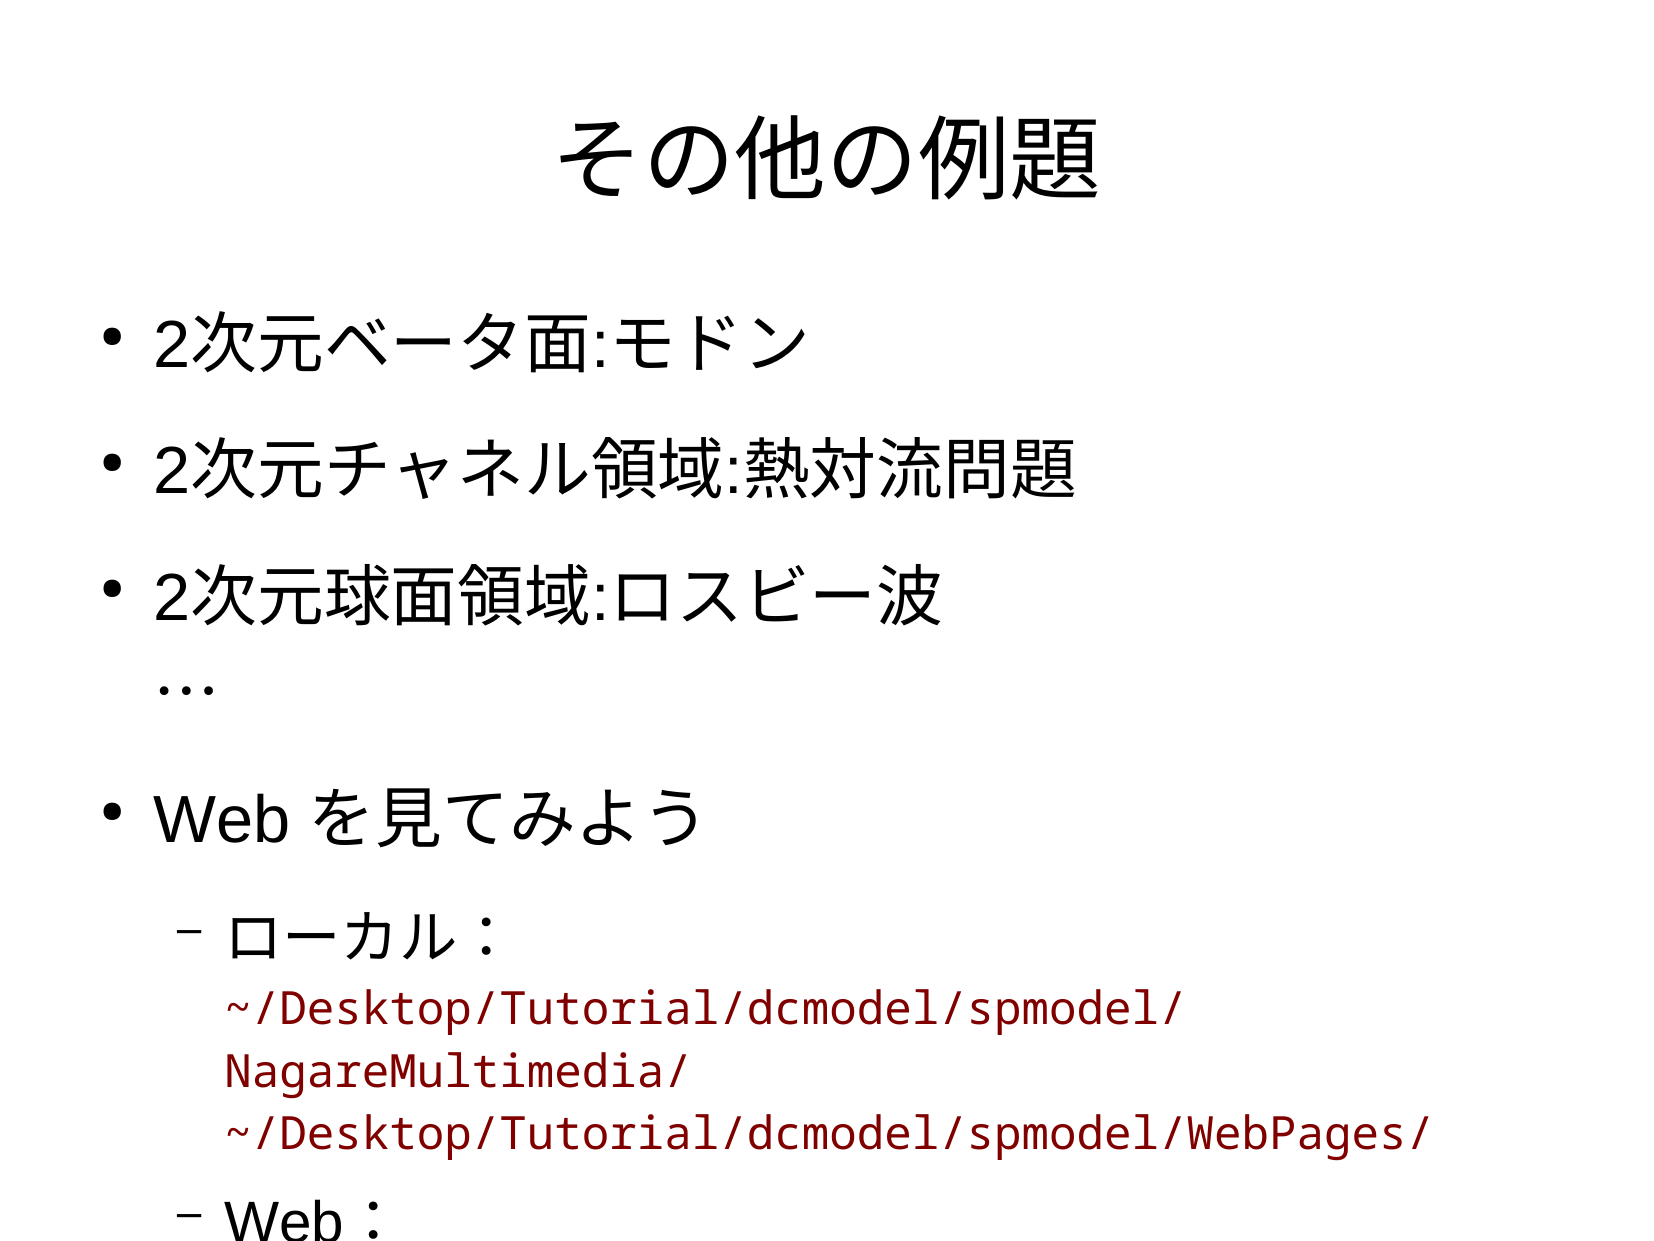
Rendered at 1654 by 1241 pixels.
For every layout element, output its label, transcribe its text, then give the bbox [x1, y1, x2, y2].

title その他の例題 [82, 56, 1571, 250]
list 2次元ベータ面:モドン 2次元チャネル領域:熱対流問題 2次元球面領域:ロスビー波 … Web を見てみよう ローカル： ~/Desktop/Tutorial/dcmodel/spmodel/NagareMultimedia/ ~/Desktop/Tutorial/dcmodel/spmodel/WebPages/ Web： URL: http://www.nagare.or.jp/mm/2006/spmodel/ URL: http://www.gfd-dennou.org/library/spmodel/ [82, 290, 1571, 1104]
